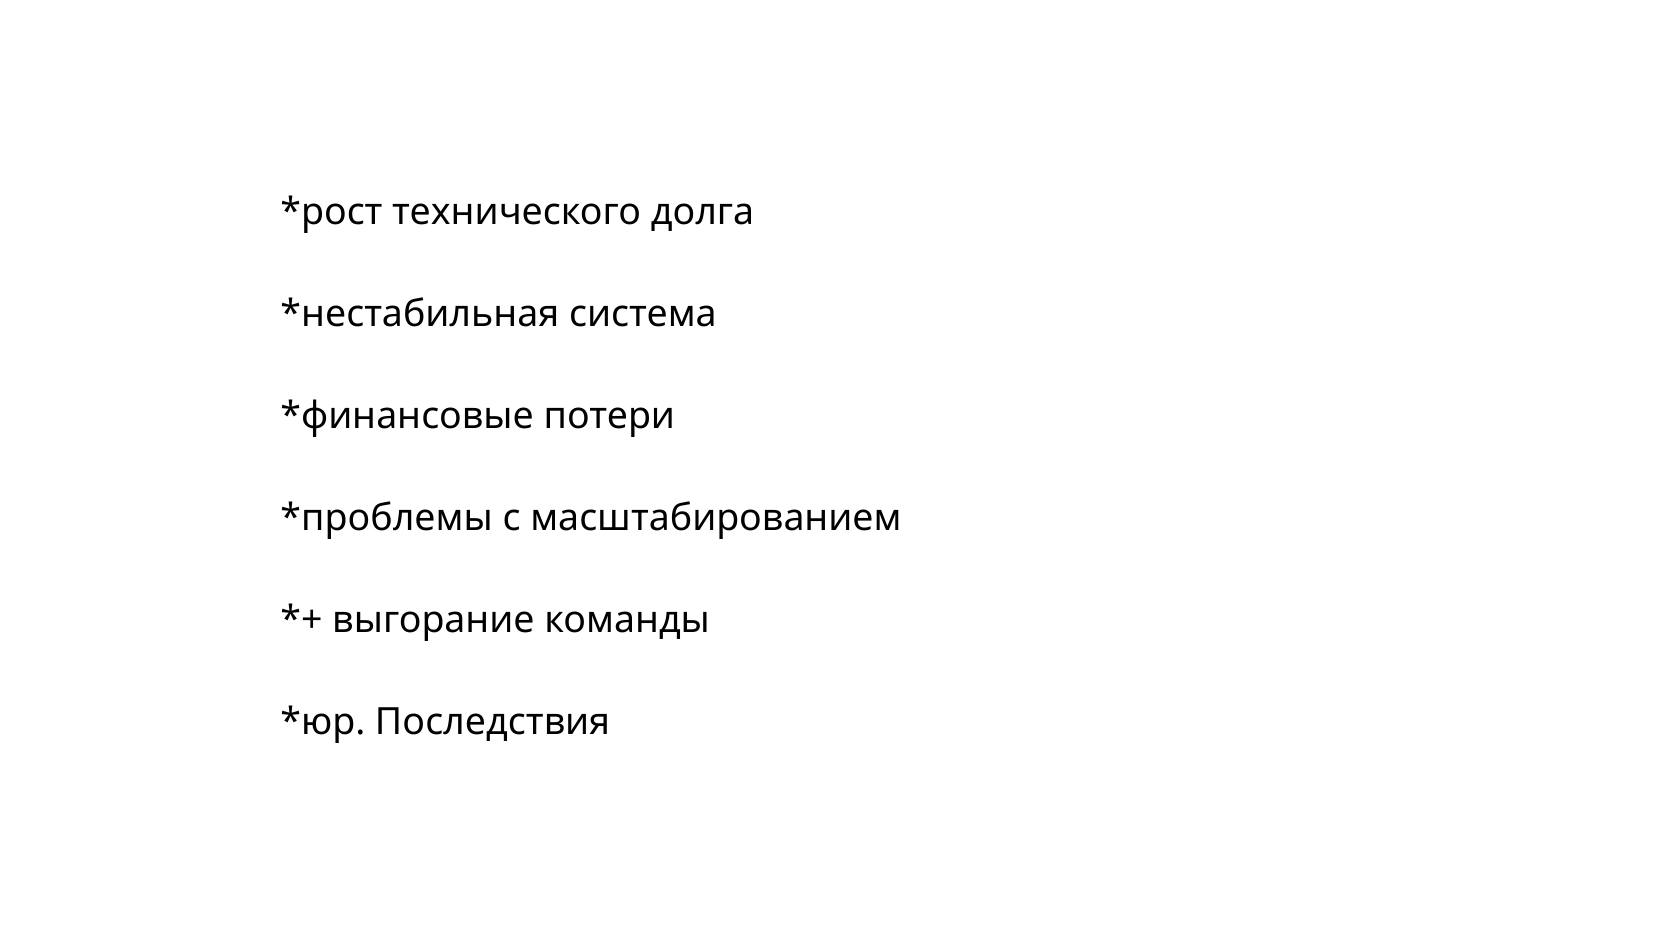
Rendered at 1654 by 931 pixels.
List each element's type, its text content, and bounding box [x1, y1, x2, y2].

text_box *рост технического долга *нестабильная система *финансовые потери *проблемы с масштабированием *+ выгорание команды *юр. Последствия [265, 177, 960, 671]
